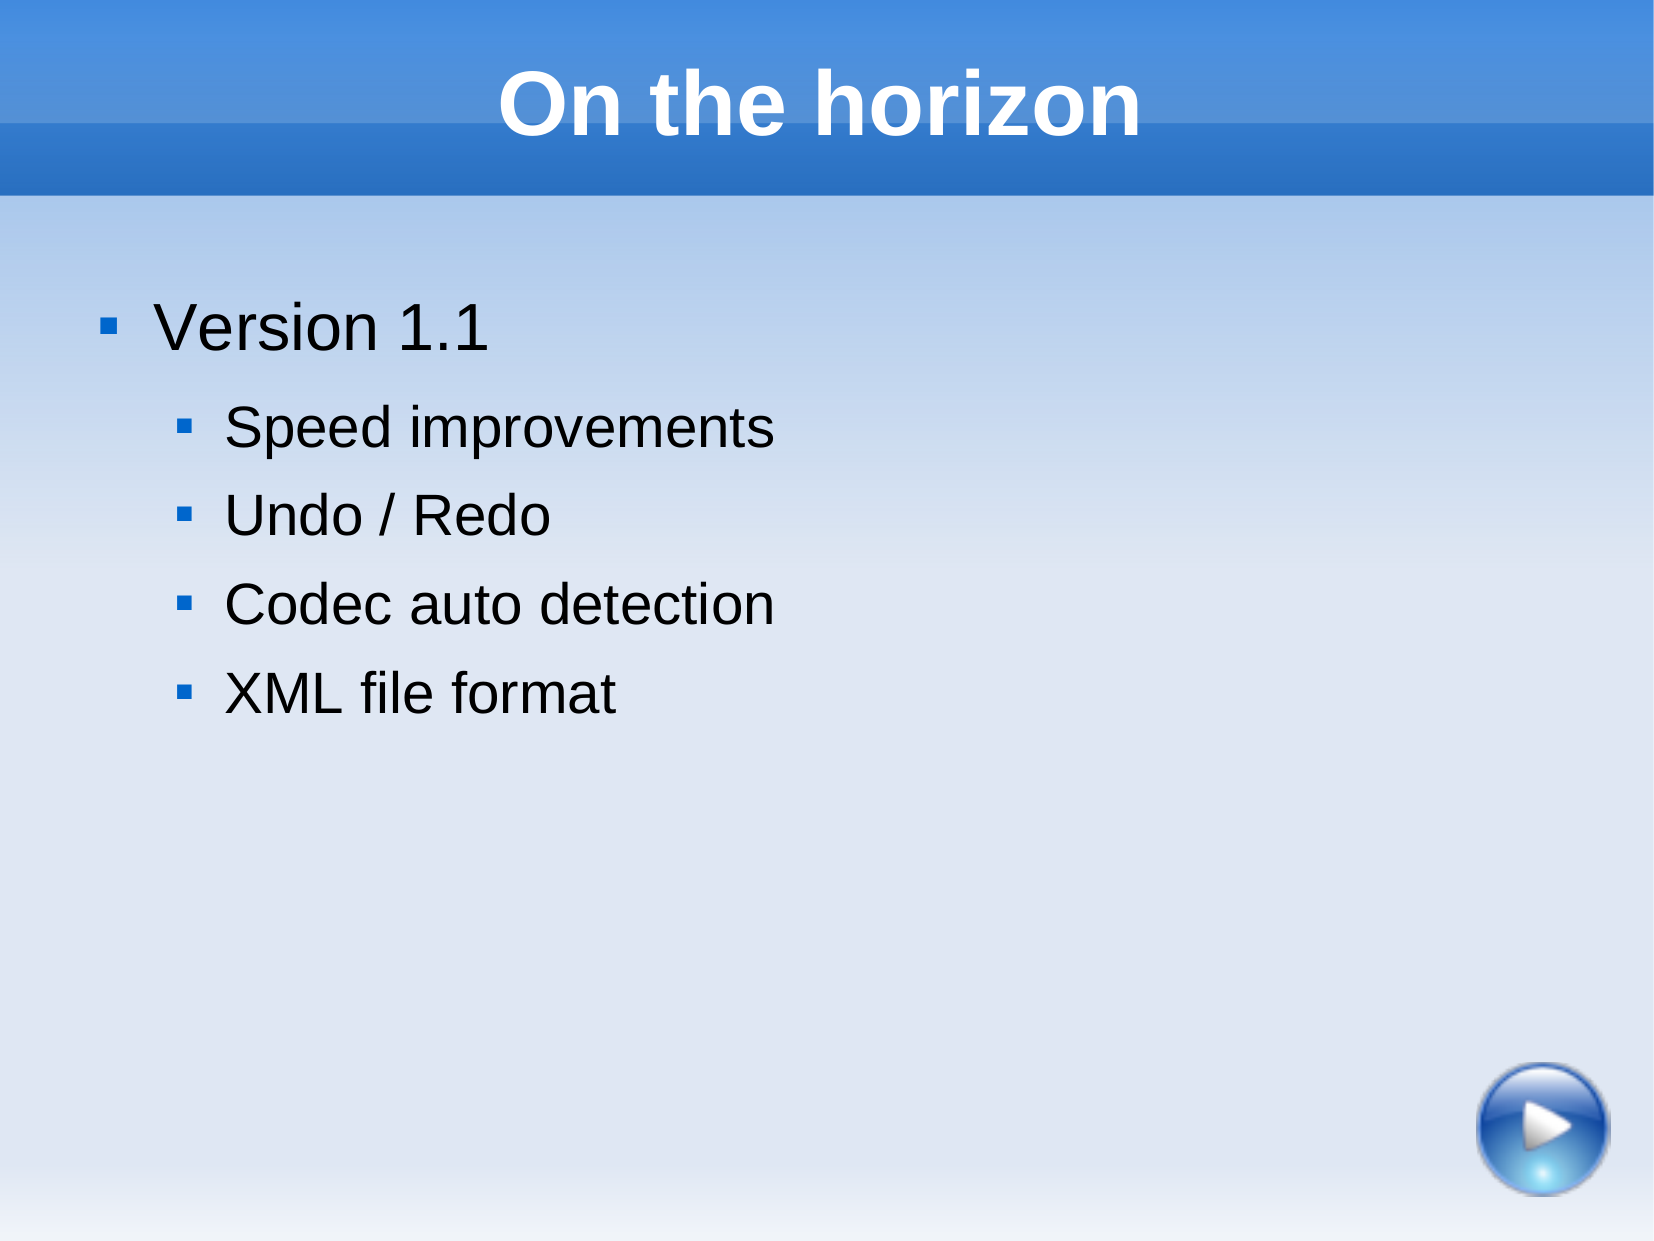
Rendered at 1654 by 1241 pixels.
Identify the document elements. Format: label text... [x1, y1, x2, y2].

list Version 1.1 Speed improvements Undo / Redo Codec auto detection XML file format [82, 290, 1571, 1094]
title On the horizon [76, 7, 1565, 200]
picture [0, 0, 1654, 1241]
